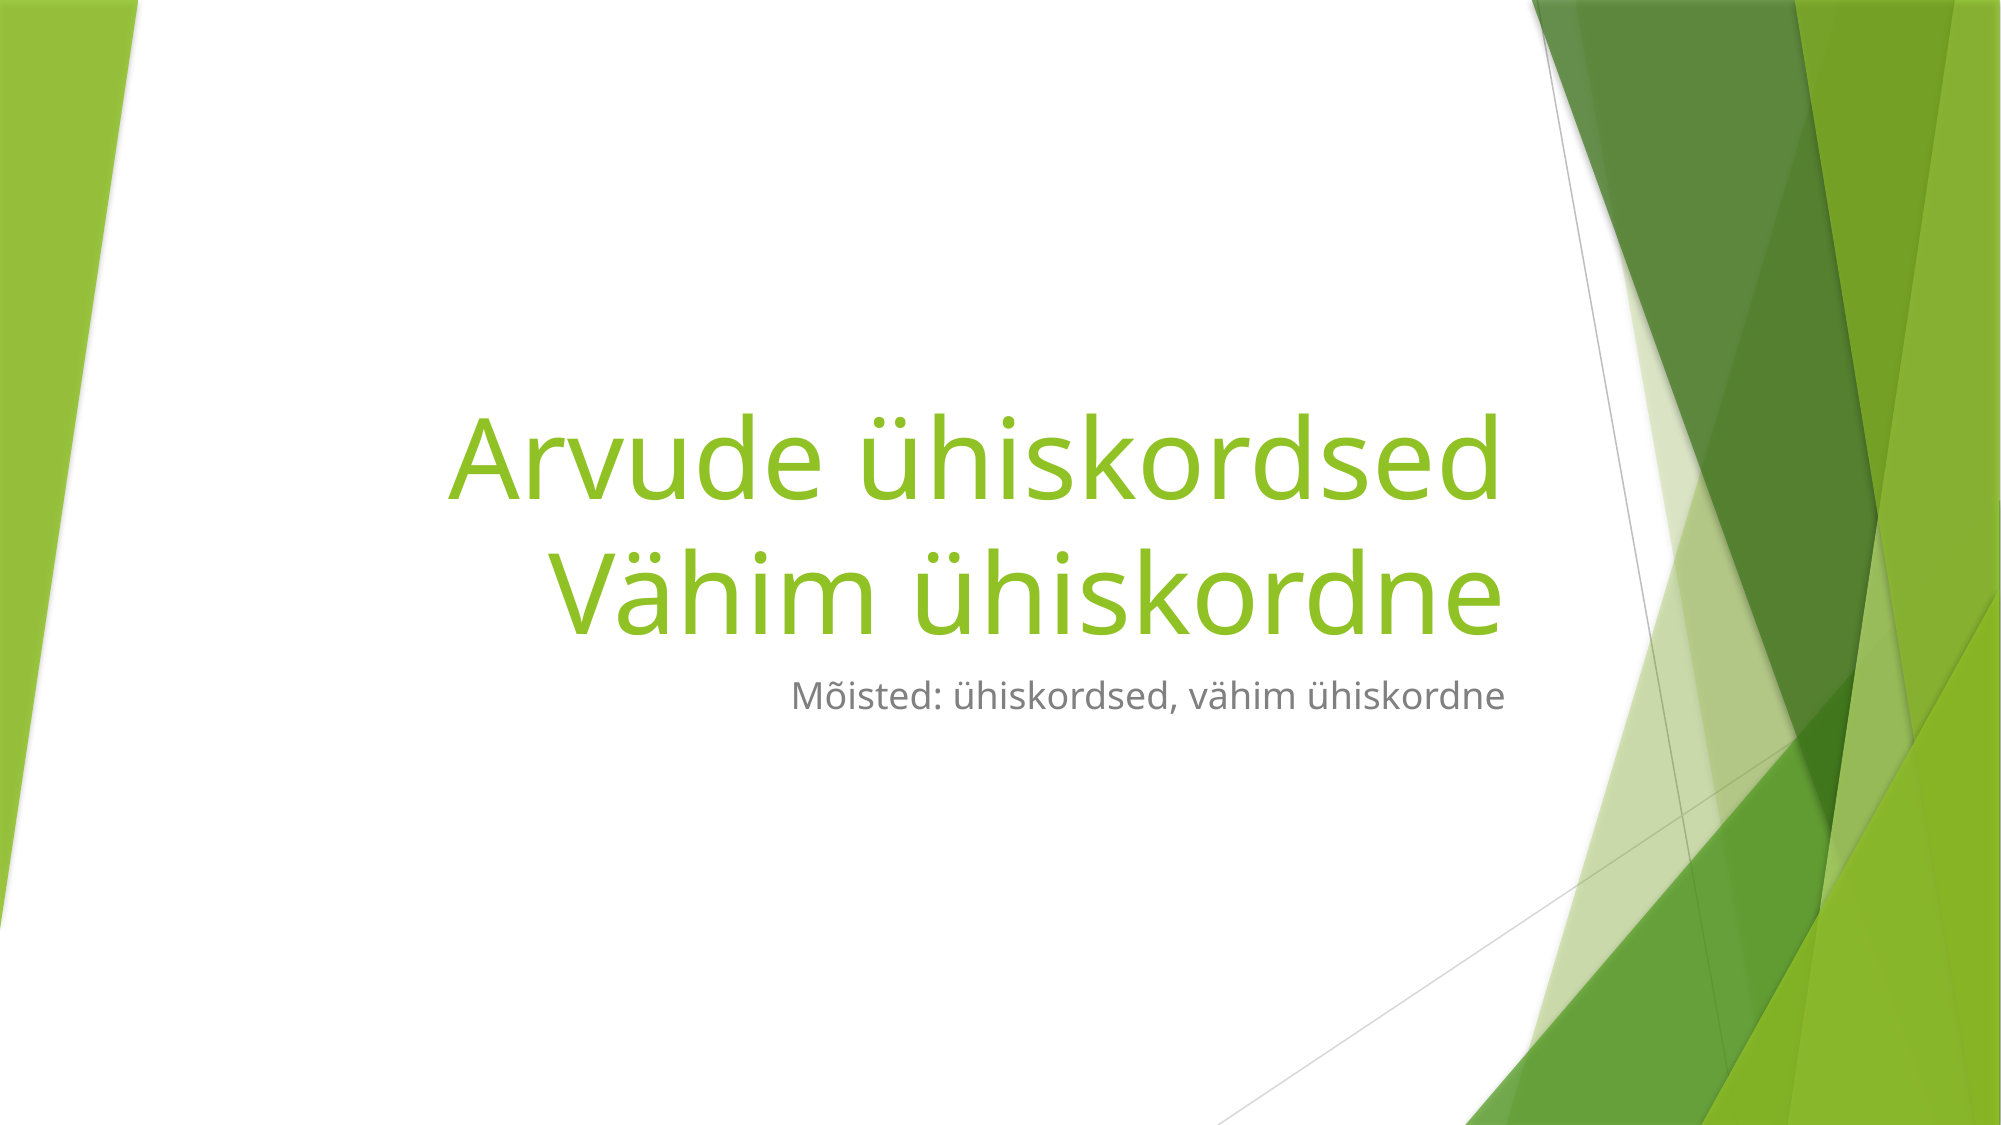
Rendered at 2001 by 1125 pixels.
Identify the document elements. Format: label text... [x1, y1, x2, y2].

title Arvude ühiskordsed Vähim ühiskordne [247, 394, 1522, 664]
subtitle Mõisted: ühiskordsed, vähim ühiskordne [247, 664, 1522, 845]
